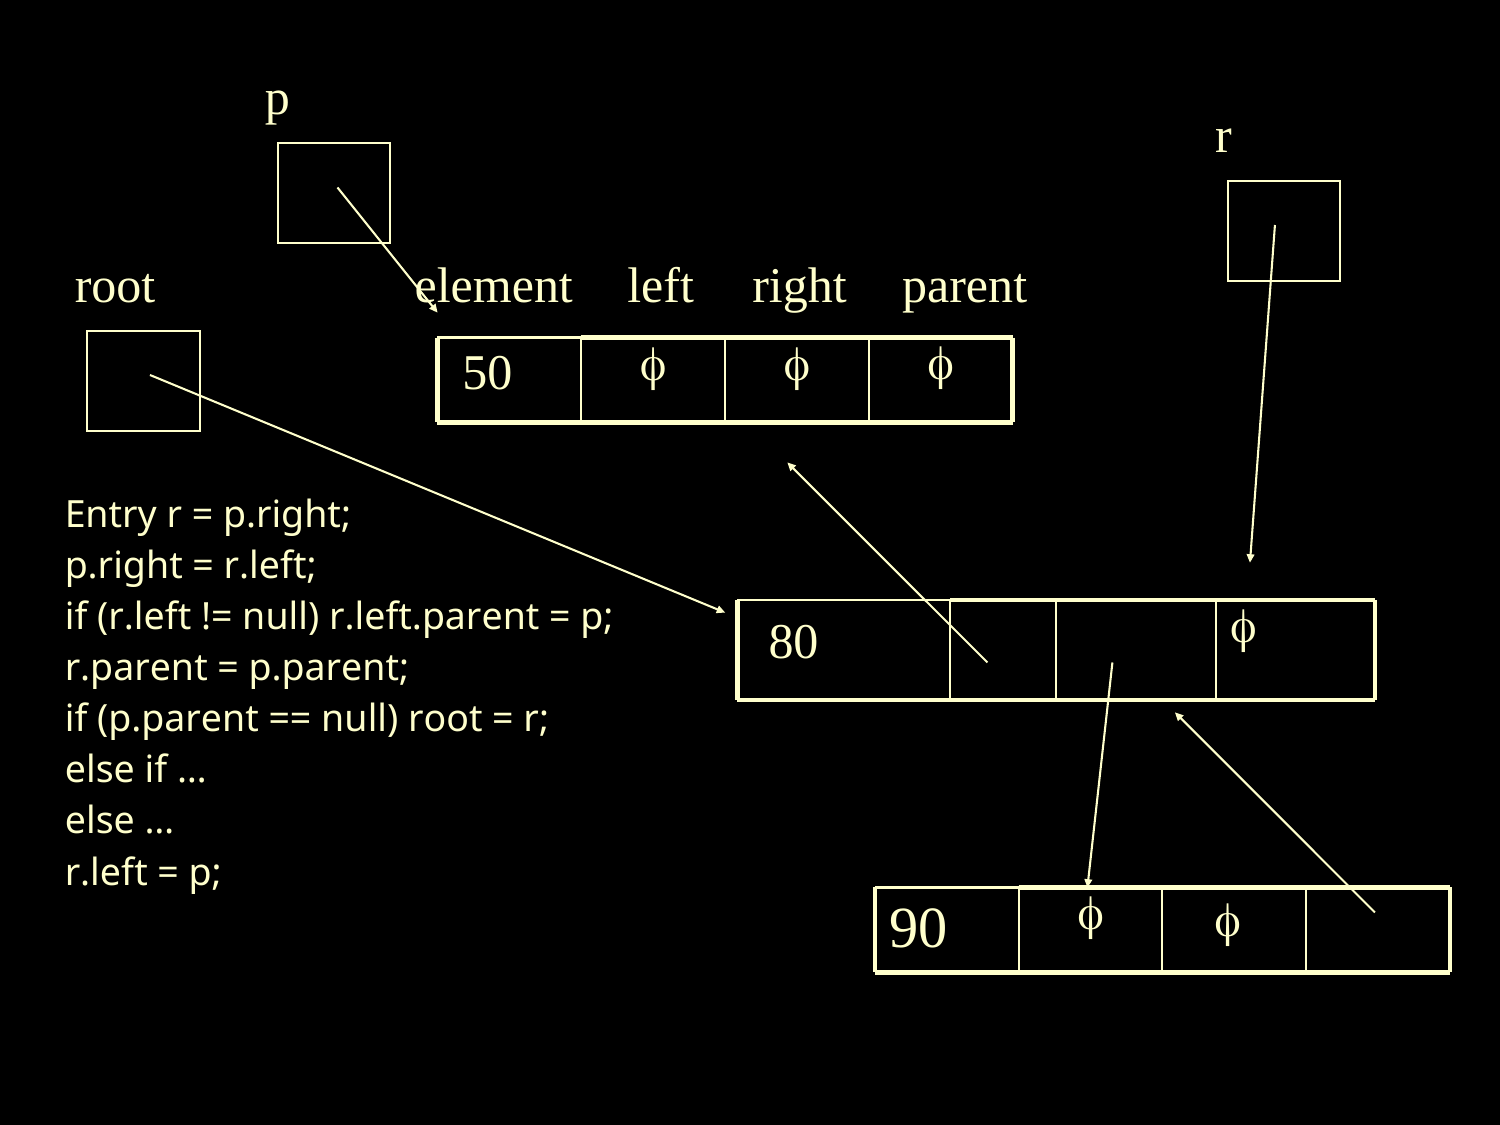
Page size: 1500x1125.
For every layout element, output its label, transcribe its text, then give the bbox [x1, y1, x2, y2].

text_box  [726, 340, 868, 420]
text_box r [1200, 99, 1247, 171]
text_box  [1199, 894, 1256, 956]
text_box right [737, 249, 862, 321]
text_box  [582, 340, 724, 420]
text_box  [1062, 887, 1119, 949]
text_box root [59, 249, 171, 321]
text_box 90 [877, 889, 1018, 970]
text_box parent [887, 249, 1043, 321]
text_box Entry r = p.right; p.right = r.left; if (r.left != null) r.left.parent = p; r.parent = p.parent; if (p.parent == null) root = r; else if … else … r.left = p; [50, 480, 630, 904]
text_box  [912, 337, 969, 399]
text_box 80 [753, 606, 834, 678]
text_box element [399, 249, 589, 321]
text_box 50 [447, 337, 528, 409]
text_box p [250, 62, 305, 134]
text_box  [1217, 602, 1373, 698]
text_box left [612, 249, 710, 321]
